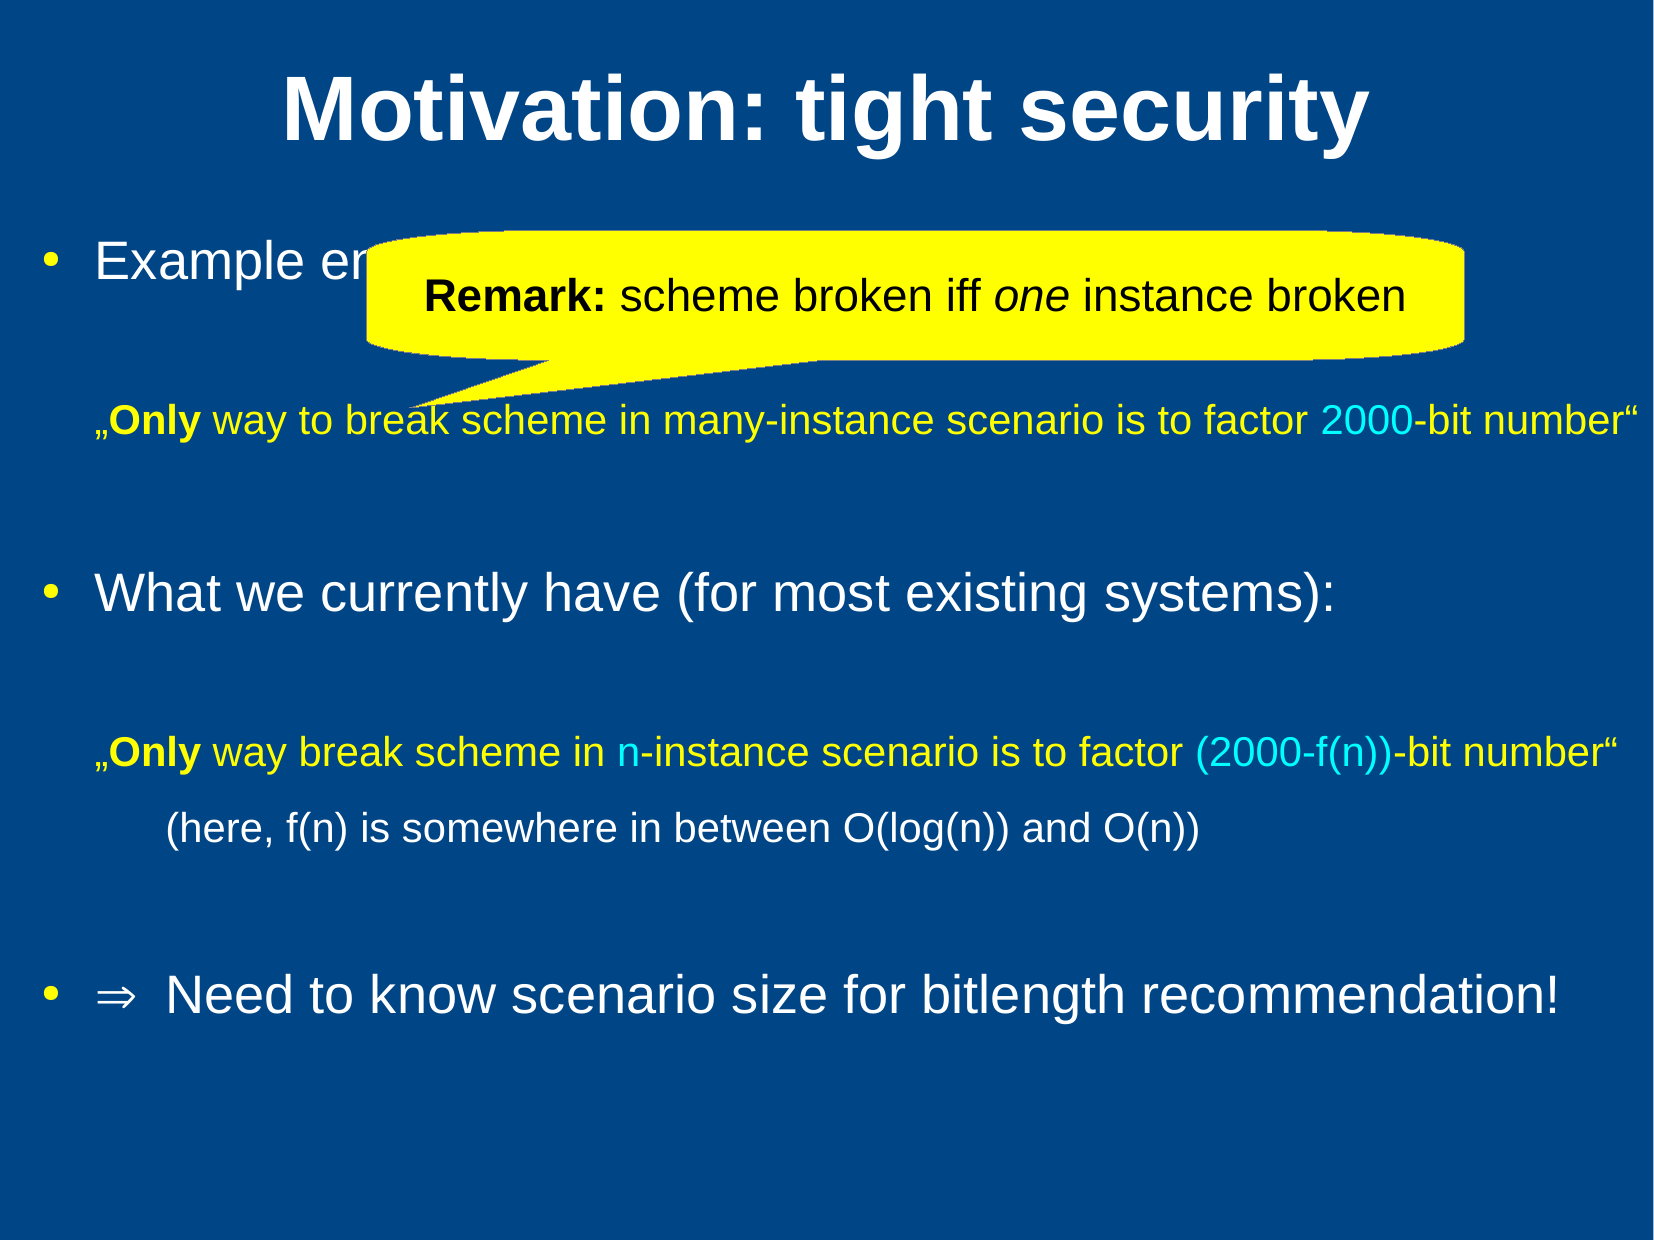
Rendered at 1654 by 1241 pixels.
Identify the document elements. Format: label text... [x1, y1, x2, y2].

title Motivation: tight security [11, 5, 1642, 213]
list Example encryption schemes: we would want/expect „Only way to break scheme in many-instance scenario is to factor 2000-bit number“ What we currently have (for most existing systems): „Only way break scheme in n-instance scenario is to factor (2000-f(n))-bit number“ (here, f(n) is somewhere in between O(log(n)) and O(n)) Þ Need to know scenario size for bitlength recommendation! [23, 230, 1642, 1152]
text_box Remark: scheme broken iff one instance broken [366, 230, 1465, 408]
